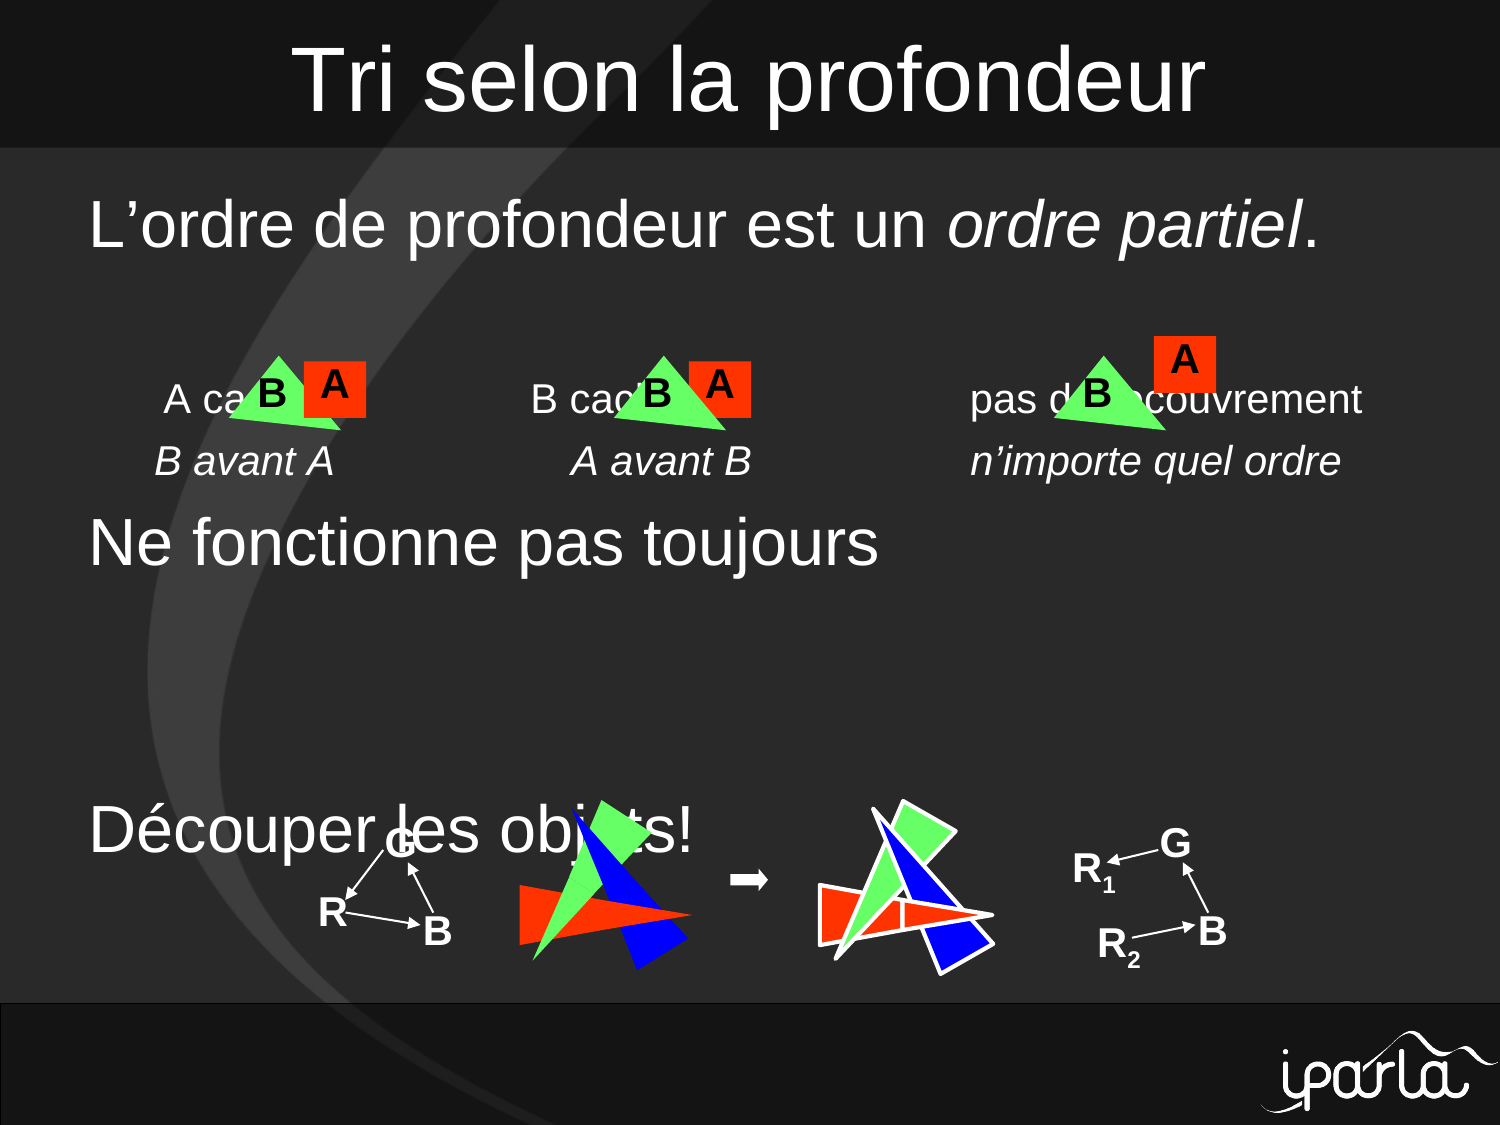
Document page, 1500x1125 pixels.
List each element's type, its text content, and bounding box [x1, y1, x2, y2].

text_box G [1144, 812, 1207, 873]
text_box [678, 361, 752, 431]
text_box [1100, 355, 1108, 360]
list L’ordre de profondeur est un ordre partiel. A cache B B cache A pas de recouvrement B avant A A avant B n’importe quel ordre Ne fonctionne pas toujours Découper les objets! [75, 180, 1425, 1018]
text_box [1053, 402, 1066, 420]
text_box [660, 355, 668, 360]
text_box R2 [1082, 912, 1156, 973]
title Tri selon la profondeur [75, 24, 1425, 155]
text_box [1153, 336, 1217, 393]
text_box A [303, 351, 366, 416]
text_box B [409, 900, 468, 961]
picture [0, 0, 1500, 1003]
text_box [275, 355, 283, 360]
text_box A [688, 351, 751, 416]
text_box [730, 868, 769, 892]
text_box B [626, 360, 689, 425]
text_box [819, 801, 994, 974]
text_box [613, 402, 626, 420]
text_box G [369, 812, 432, 873]
text_box [519, 800, 693, 971]
picture [1, 1004, 1500, 1125]
text_box [1118, 385, 1167, 431]
text_box R [302, 881, 364, 942]
text_box [293, 361, 367, 431]
text_box A [1153, 326, 1216, 391]
text_box B [1184, 900, 1243, 961]
text_box [228, 402, 241, 420]
text_box B [241, 360, 304, 425]
text_box B [1066, 360, 1129, 425]
text_box R1 [1057, 837, 1131, 898]
